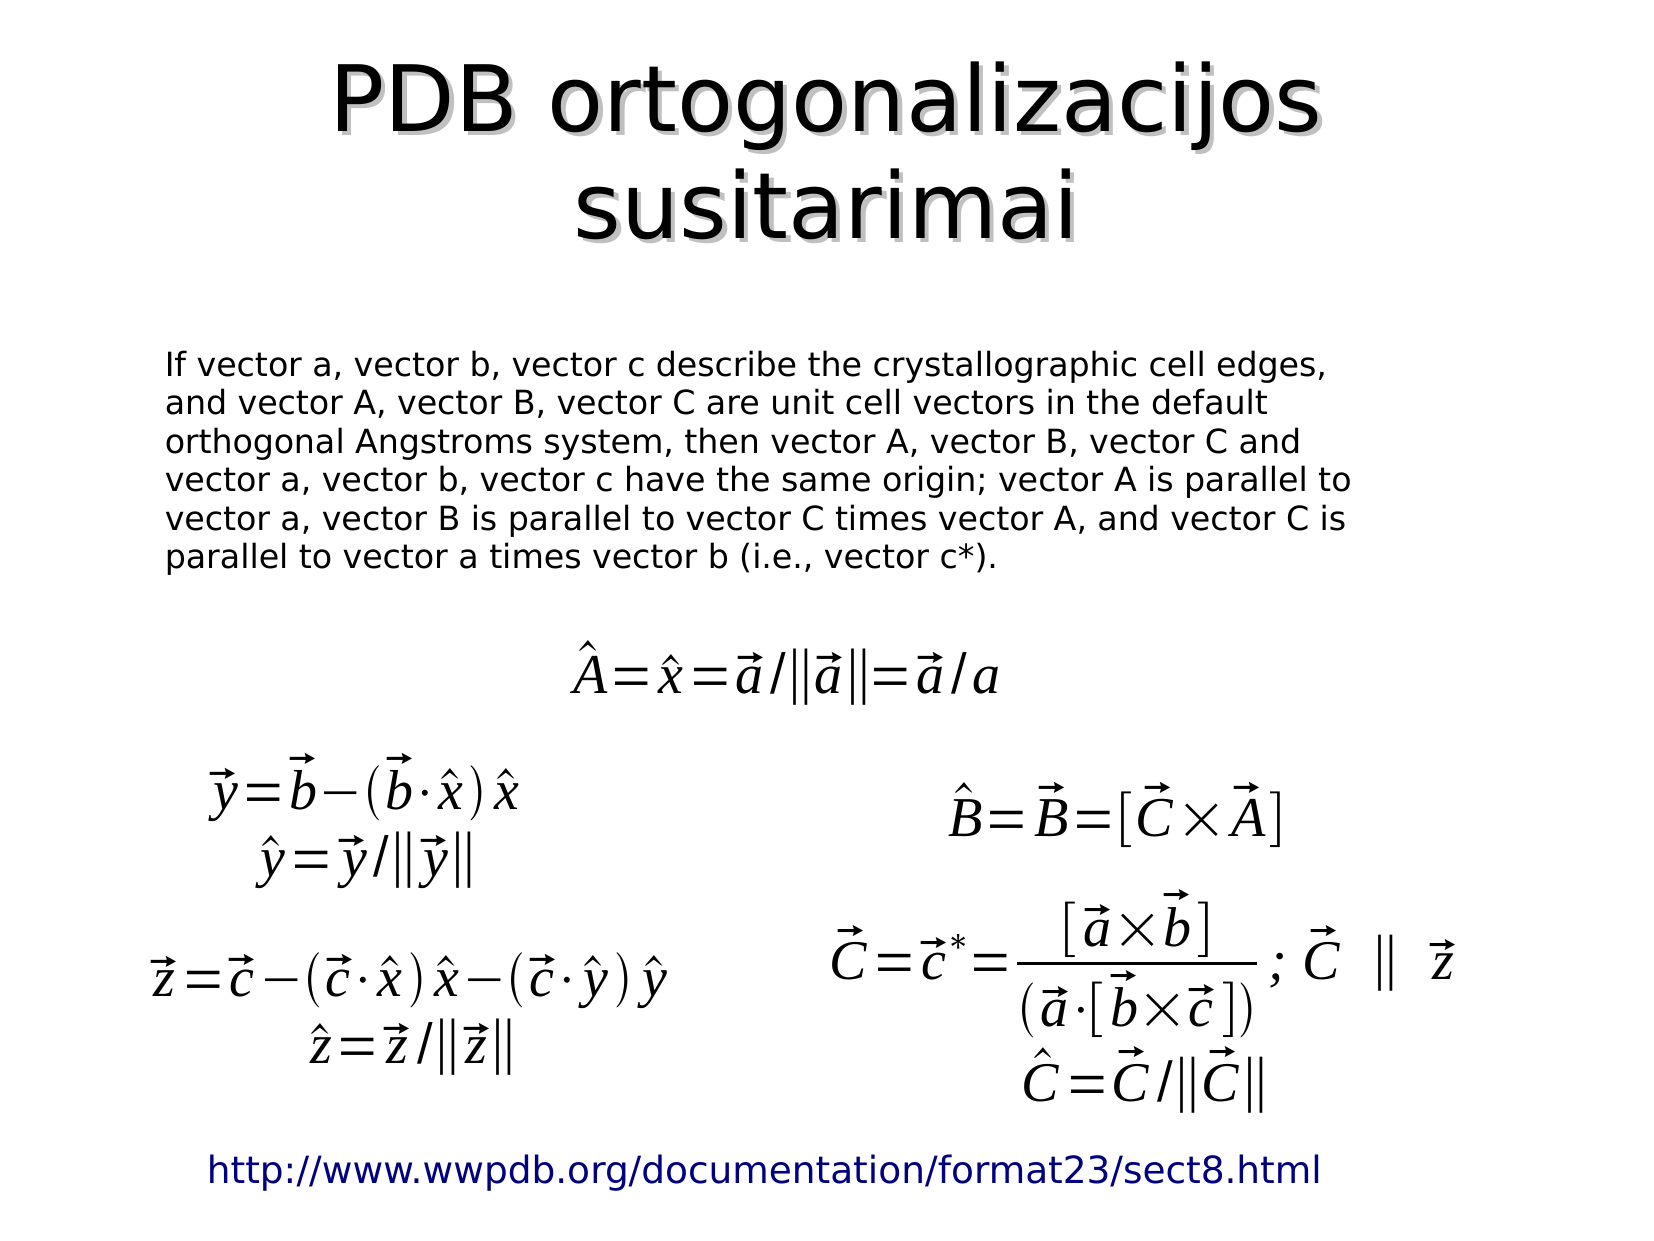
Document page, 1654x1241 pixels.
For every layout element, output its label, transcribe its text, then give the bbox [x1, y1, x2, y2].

text_box http://www.wwpdb.org/documentation/format23/sect8.html [192, 1141, 1351, 1201]
title PDB ortogonalizacijos susitarimai [82, 45, 1571, 261]
chart [937, 778, 1292, 850]
chart [822, 886, 1463, 1116]
chart [199, 750, 526, 891]
chart [142, 946, 674, 1079]
text_box If vector a, vector b, vector c describe the crystallographic cell edges, and vector A, vector B, vector C are unit cell vectors in the default orthogonal Angstroms system, then vector A, vector B, vector C and vector a, vector b, vector c have the same origin; vector A is parallel to vector a, vector B is parallel to vector C times vector A, and vector C is parallel to vector a times vector b (i.e., vector c*). [150, 338, 1395, 584]
chart [562, 637, 1007, 709]
